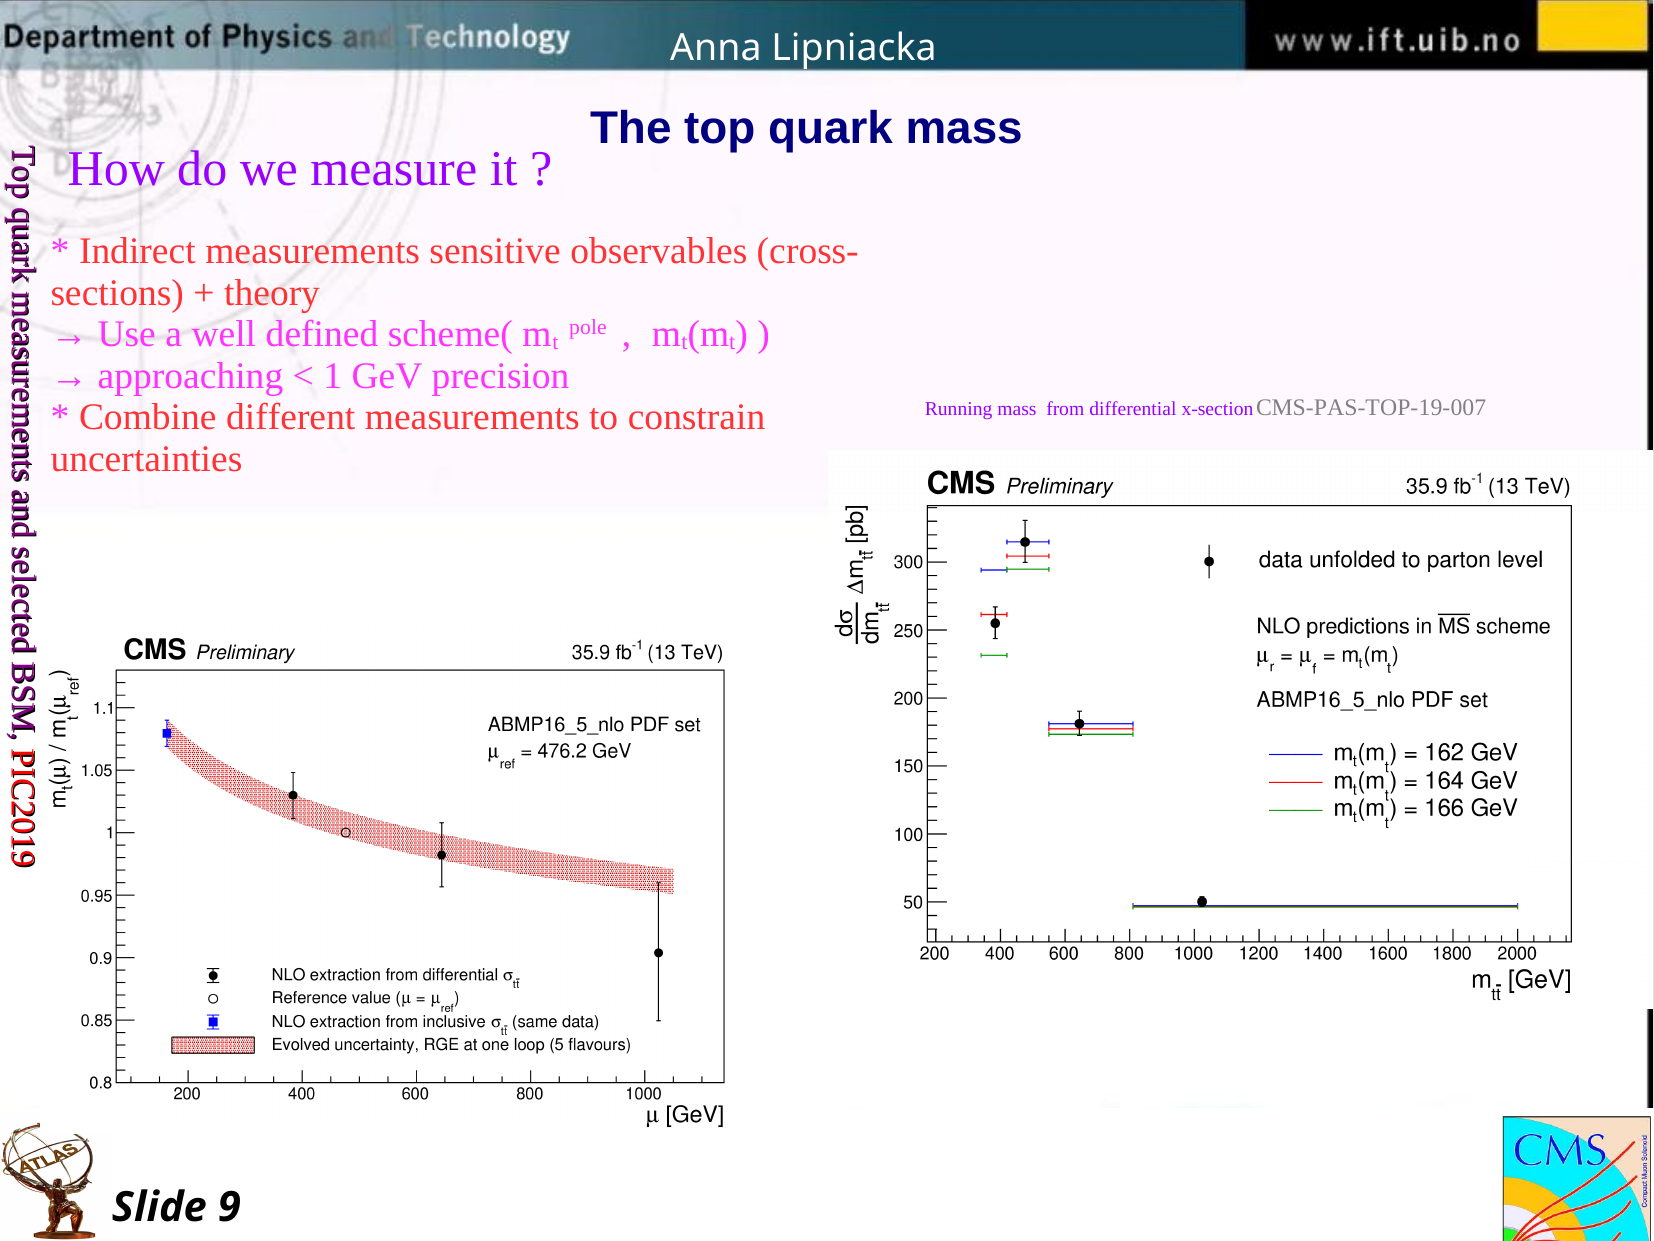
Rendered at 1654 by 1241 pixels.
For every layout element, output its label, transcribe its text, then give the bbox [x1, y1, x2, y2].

text_box How do we measure it ? [67, 85, 1412, 207]
text_box Slide 9 [111, 1177, 243, 1232]
text_box * Indirect measurements sensitive observables (cross-sections) + theory → Use a well defined scheme( mt pole , mt(mt) ) → approaching < 1 GeV precision * Combine different measurements to constrain uncertainties [50, 230, 915, 516]
picture [0, 0, 1654, 1241]
picture [1502, 1116, 1651, 1241]
title The top quark mass [107, 24, 1519, 232]
text_box Running mass from differential x-section CMS-PAS-TOP-19-007 [925, 394, 1513, 447]
